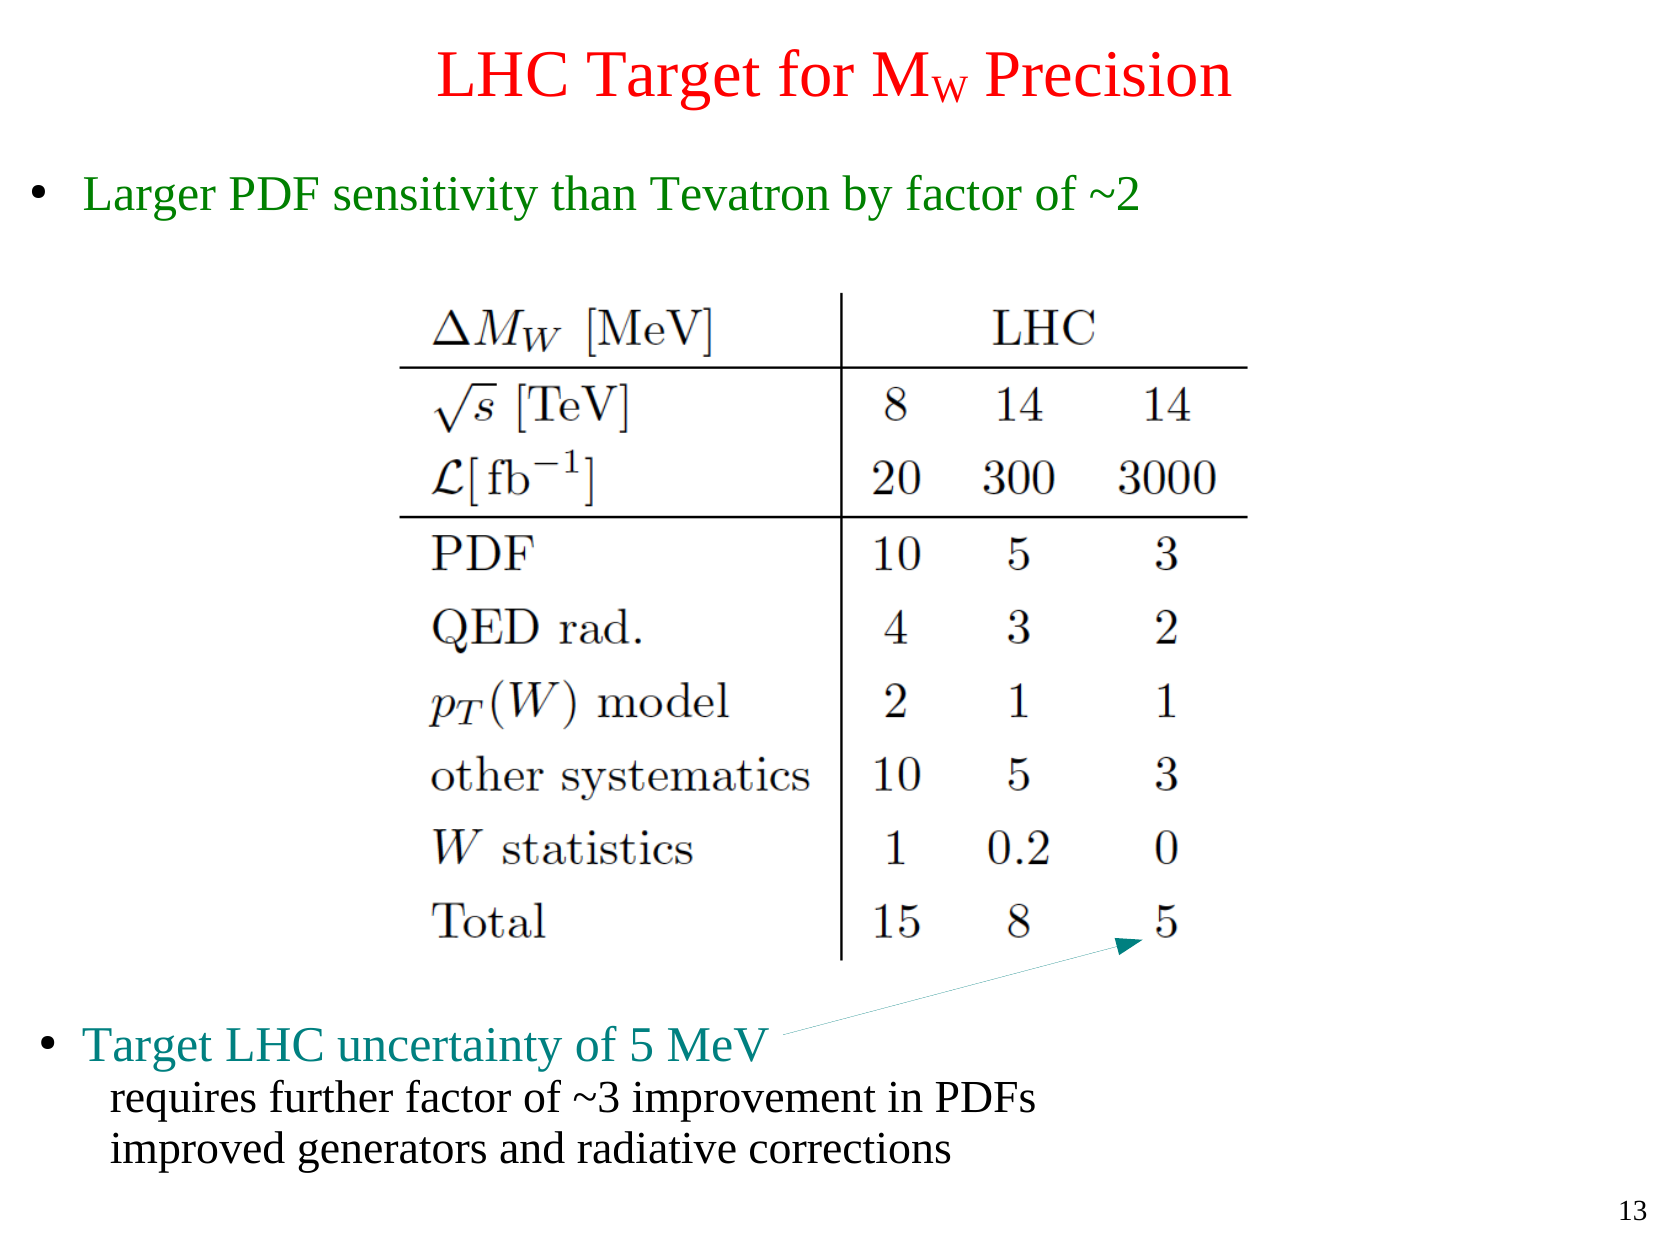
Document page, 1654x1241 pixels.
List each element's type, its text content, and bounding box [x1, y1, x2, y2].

picture [380, 281, 1276, 963]
text_box Target LHC uncertainty of 5 MeV requires further factor of ~3 improvement in PDFs improved generators and radiative corrections [38, 1016, 1654, 1225]
list Larger PDF sensitivity than Tevatron by factor of ~2 [11, 85, 1647, 867]
title LHC Target for MW Precision [128, 5, 1541, 85]
